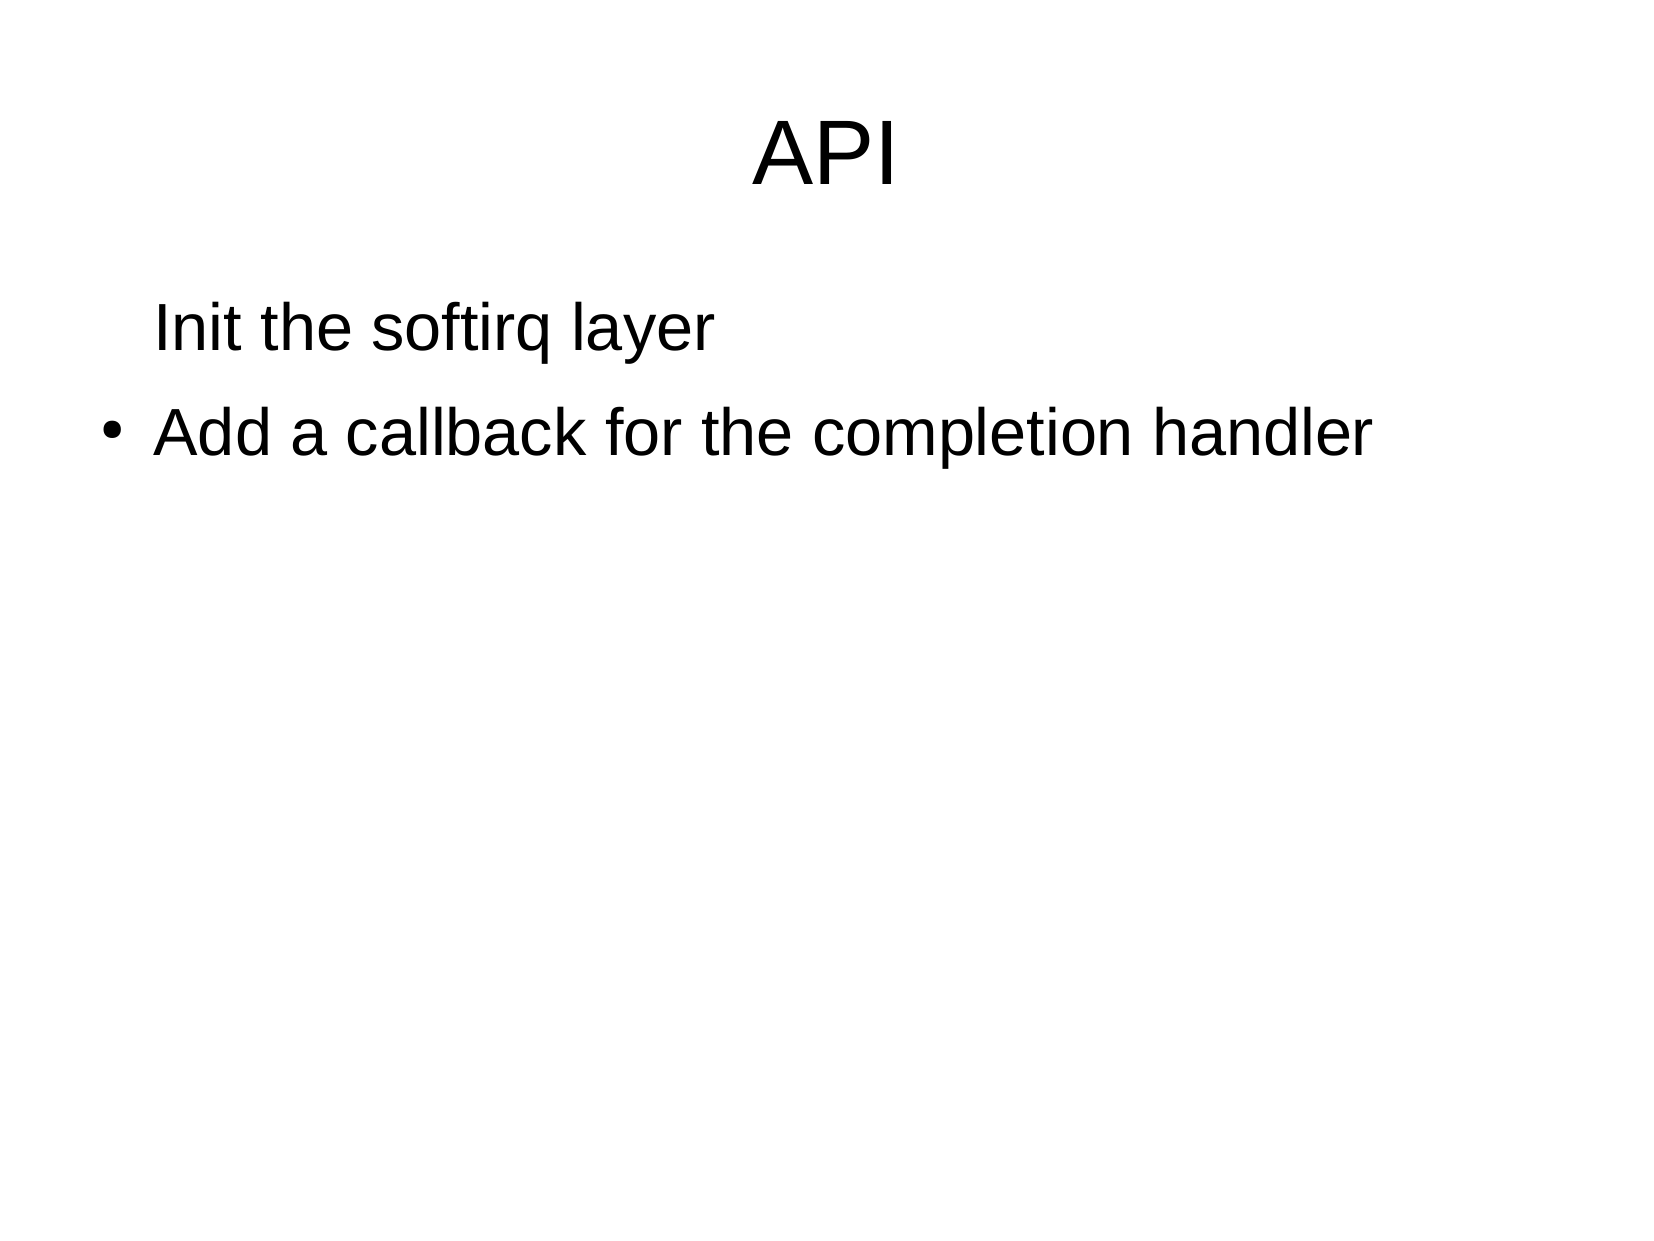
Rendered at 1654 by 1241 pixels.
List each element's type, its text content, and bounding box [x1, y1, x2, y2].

list Init the softirq layer Add a callback for the completion handler [82, 290, 1571, 1010]
title API [82, 49, 1571, 257]
